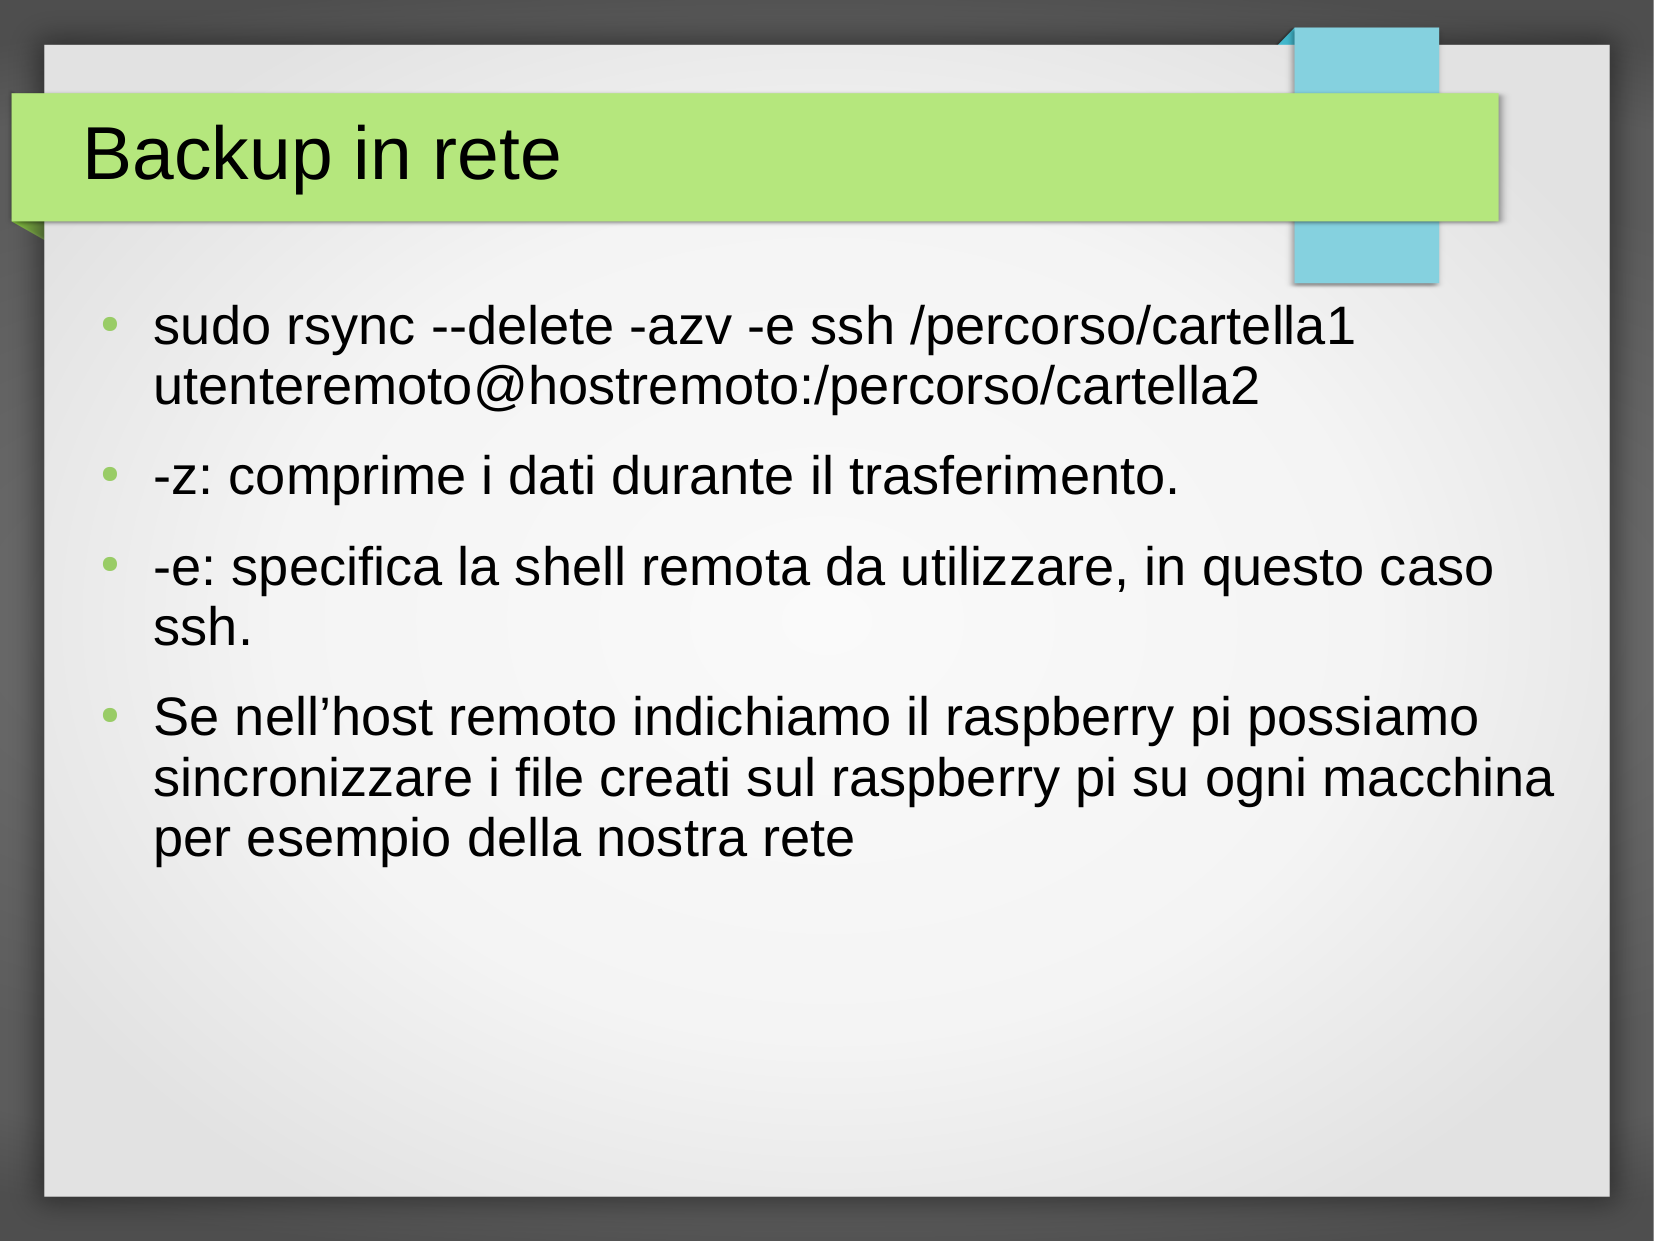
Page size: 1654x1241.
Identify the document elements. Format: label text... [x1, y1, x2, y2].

list sudo rsync --delete -azv -e ssh /percorso/cartella1 utenteremoto@hostremoto:/percorso/cartella2 -z: comprime i dati durante il trasferimento. -e: specifica la shell remota da utilizzare, in questo caso ssh. Se nell’host remoto indichiamo il raspberry pi possiamo sincronizzare i file creati sul raspberry pi su ogni macchina per esempio della nostra rete [82, 295, 1571, 1015]
title Backup in rete [82, 94, 1264, 213]
picture [0, 0, 1654, 1241]
